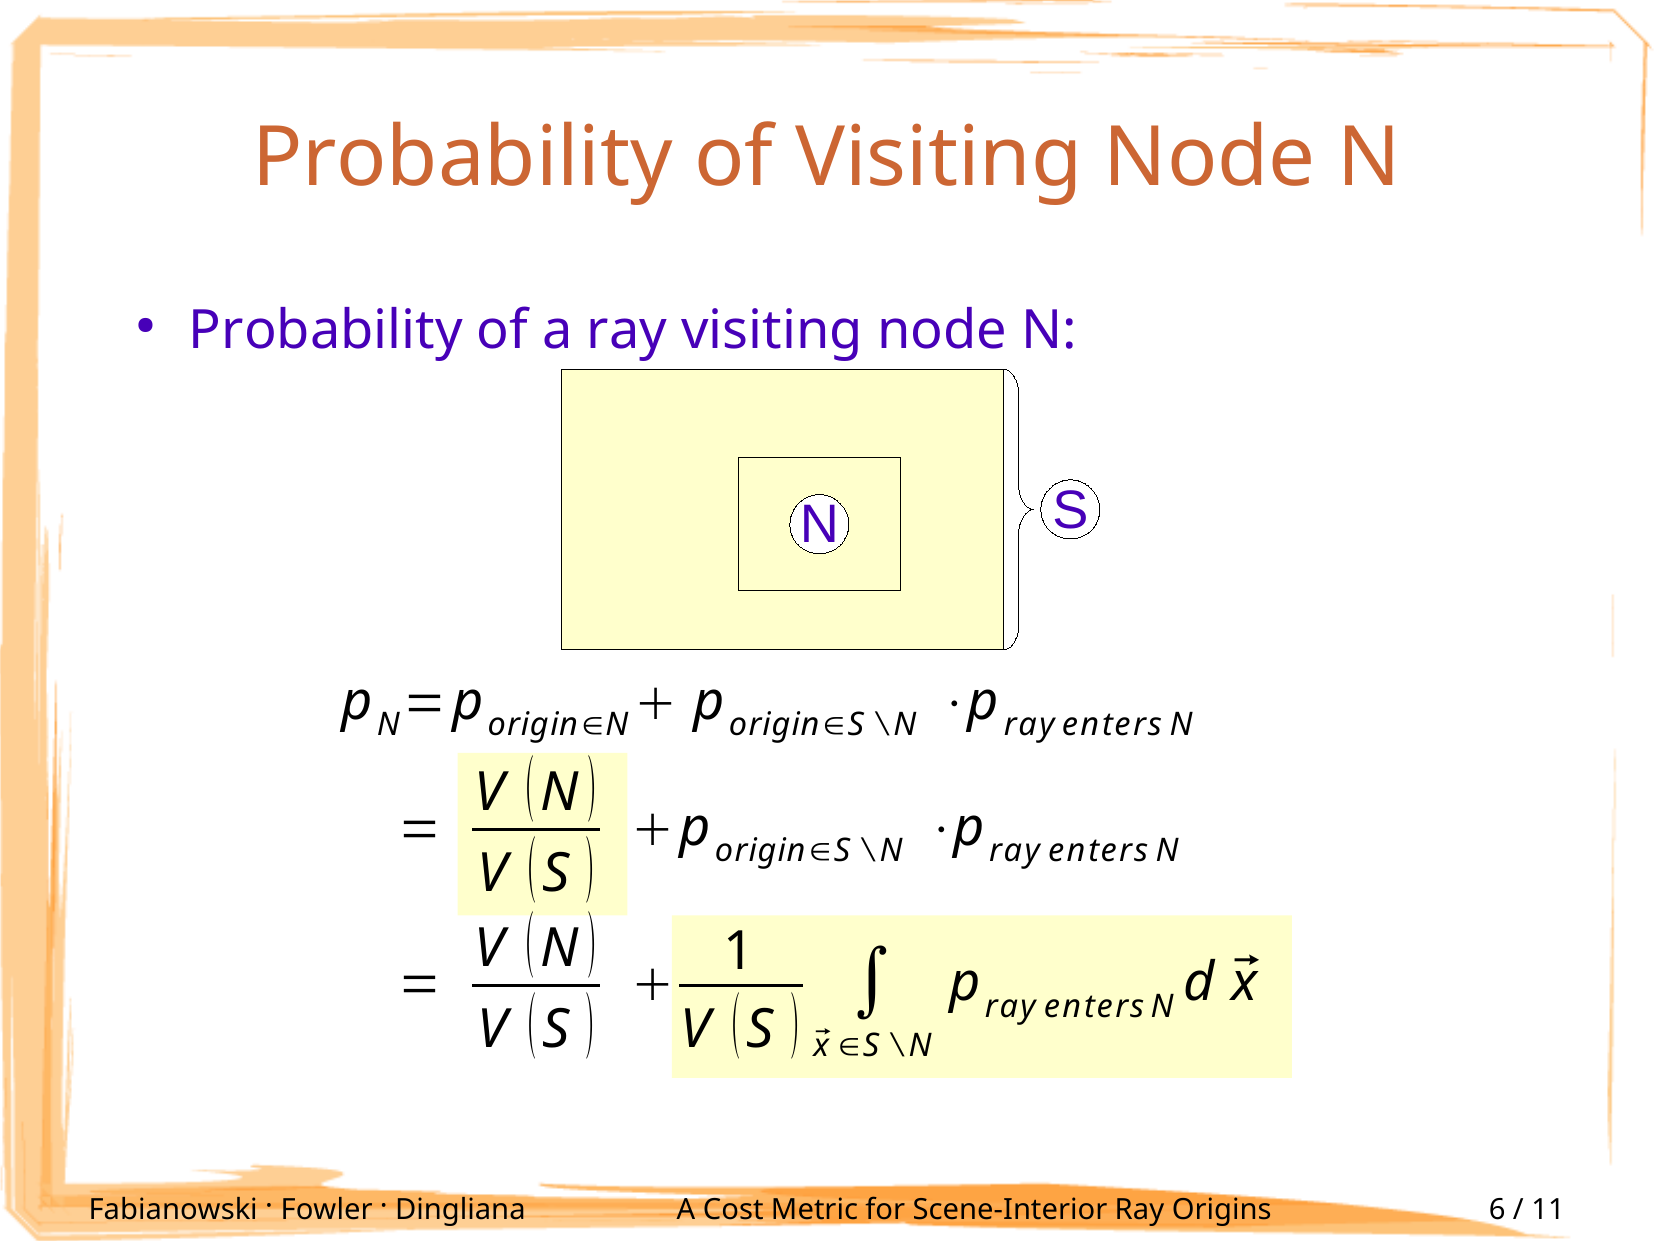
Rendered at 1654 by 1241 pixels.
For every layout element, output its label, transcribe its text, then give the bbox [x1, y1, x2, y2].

text_box [739, 458, 900, 590]
title Probability of Visiting Node N [82, 49, 1571, 257]
text_box [671, 1049, 1292, 1078]
chart [331, 664, 1200, 743]
list Probability of a ray visiting node N: [118, 290, 1571, 1049]
chart [391, 752, 1186, 907]
text_box N [789, 494, 849, 554]
chart [391, 908, 1270, 1063]
picture [0, 0, 1654, 1241]
text_box S [1040, 479, 1100, 539]
